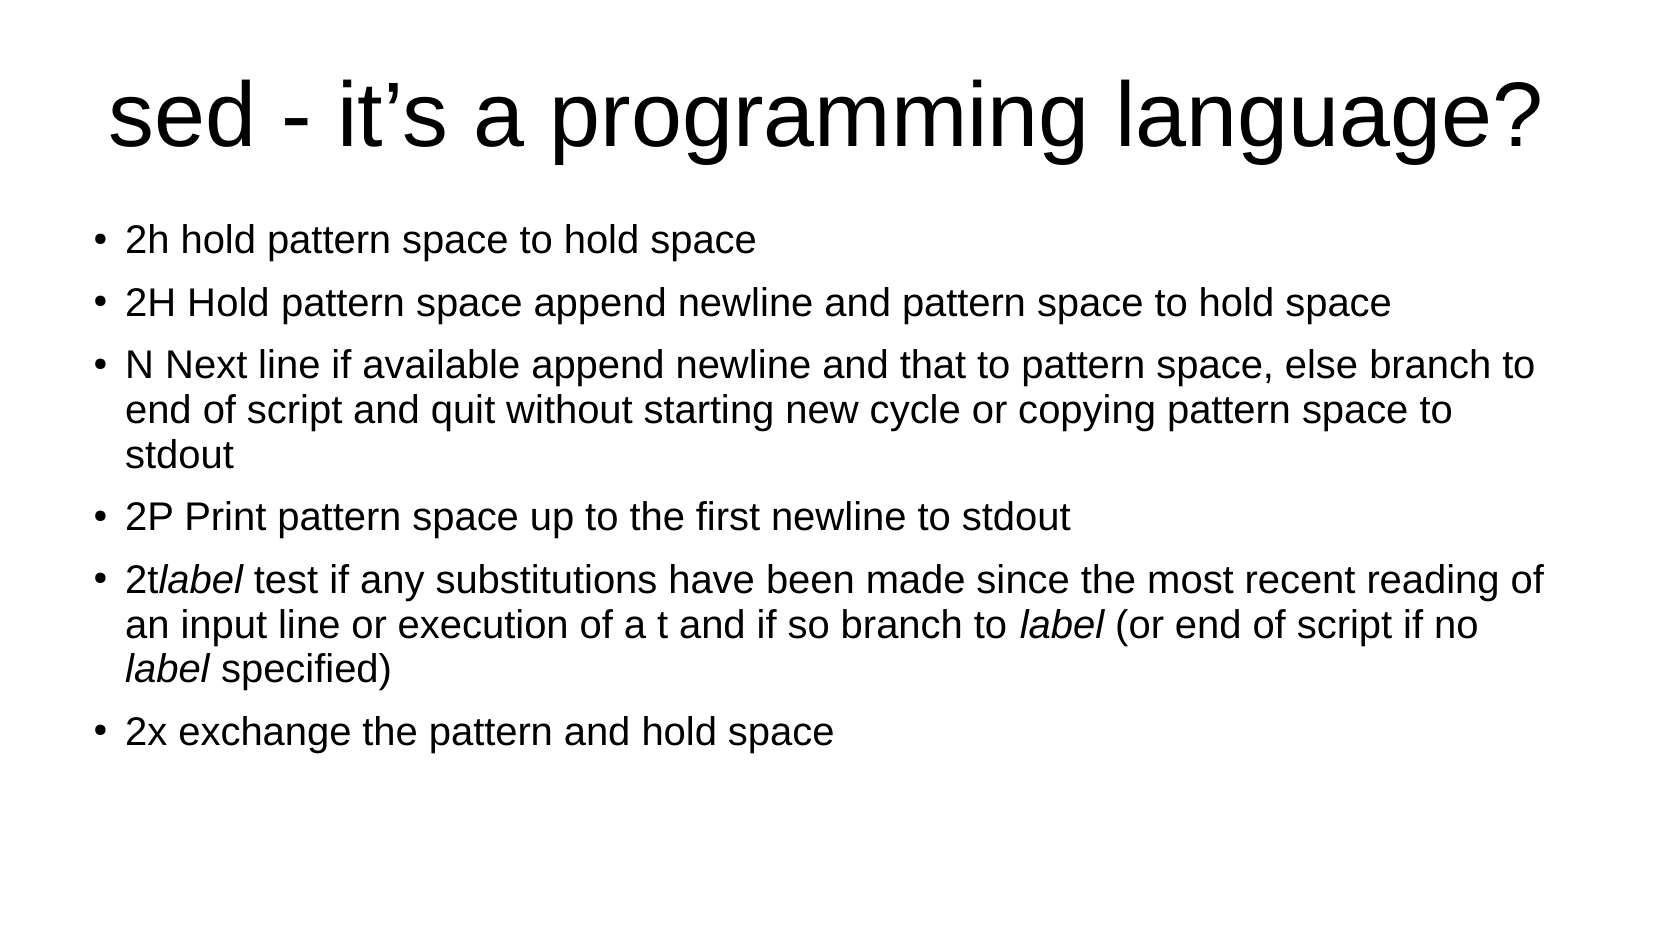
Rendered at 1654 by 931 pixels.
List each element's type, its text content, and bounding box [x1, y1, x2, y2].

title sed - it’s a programming language? [82, 37, 1571, 193]
list 2h hold pattern space to hold space 2H Hold pattern space append newline and pattern space to hold space N Next line if available append newline and that to pattern space, else branch to end of script and quit without starting new cycle or copying pattern space to stdout 2P Print pattern space up to the first newline to stdout 2tlabel test if any substitutions have been made since the most recent reading of an input line or execution of a t and if so branch to label (or end of script if no label specified) 2x exchange the pattern and hold space [82, 217, 1571, 758]
